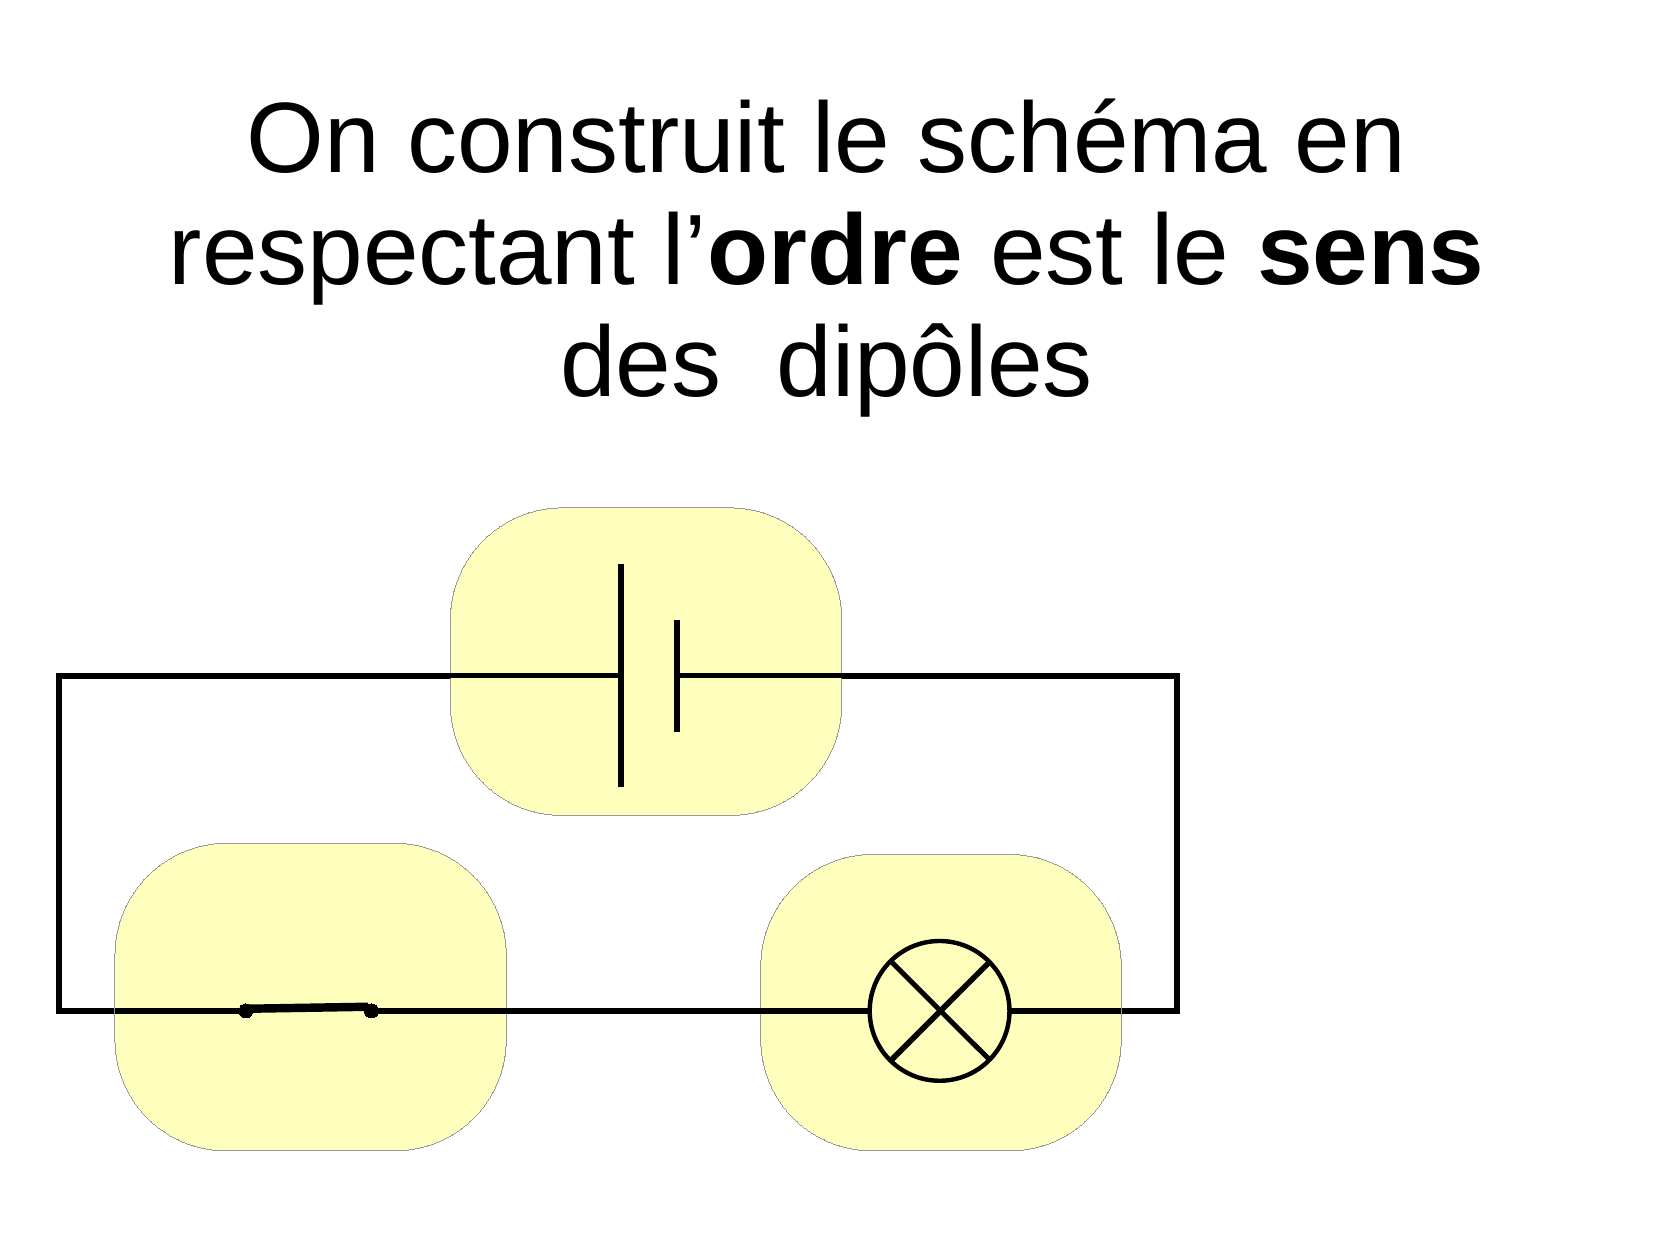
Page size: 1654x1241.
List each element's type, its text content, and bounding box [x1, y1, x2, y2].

text_box [760, 854, 1122, 1151]
subtitle On construit le schéma en respectant l’ordre est le sens des dipôles [82, 49, 1571, 1010]
text_box [114, 843, 507, 1151]
text_box [450, 507, 842, 816]
